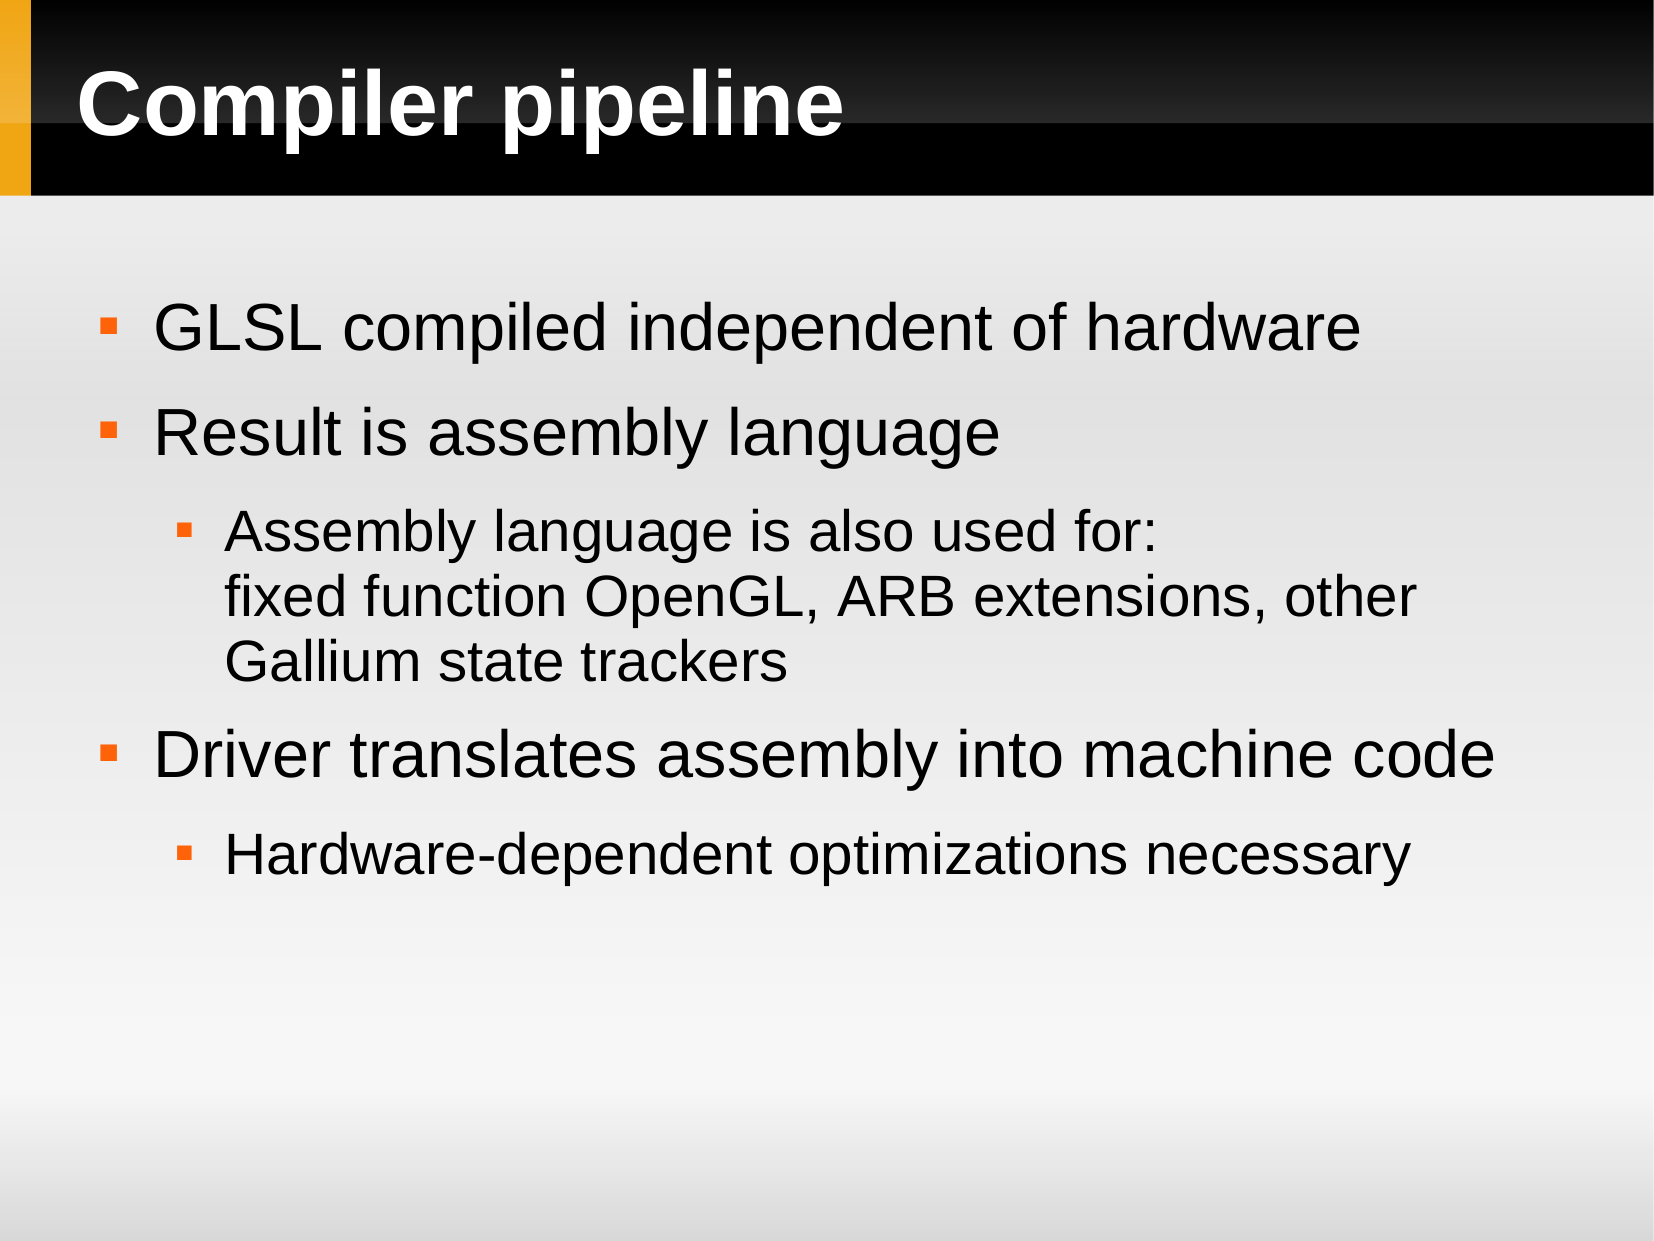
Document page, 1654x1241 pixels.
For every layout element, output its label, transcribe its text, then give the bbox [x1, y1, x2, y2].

title Compiler pipeline [76, 7, 1565, 200]
list GLSL compiled independent of hardware Result is assembly language Assembly language is also used for: fixed function OpenGL, ARB extensions, other Gallium state trackers Driver translates assembly into machine code Hardware-dependent optimizations necessary [82, 290, 1571, 1094]
picture [0, 0, 1654, 1241]
